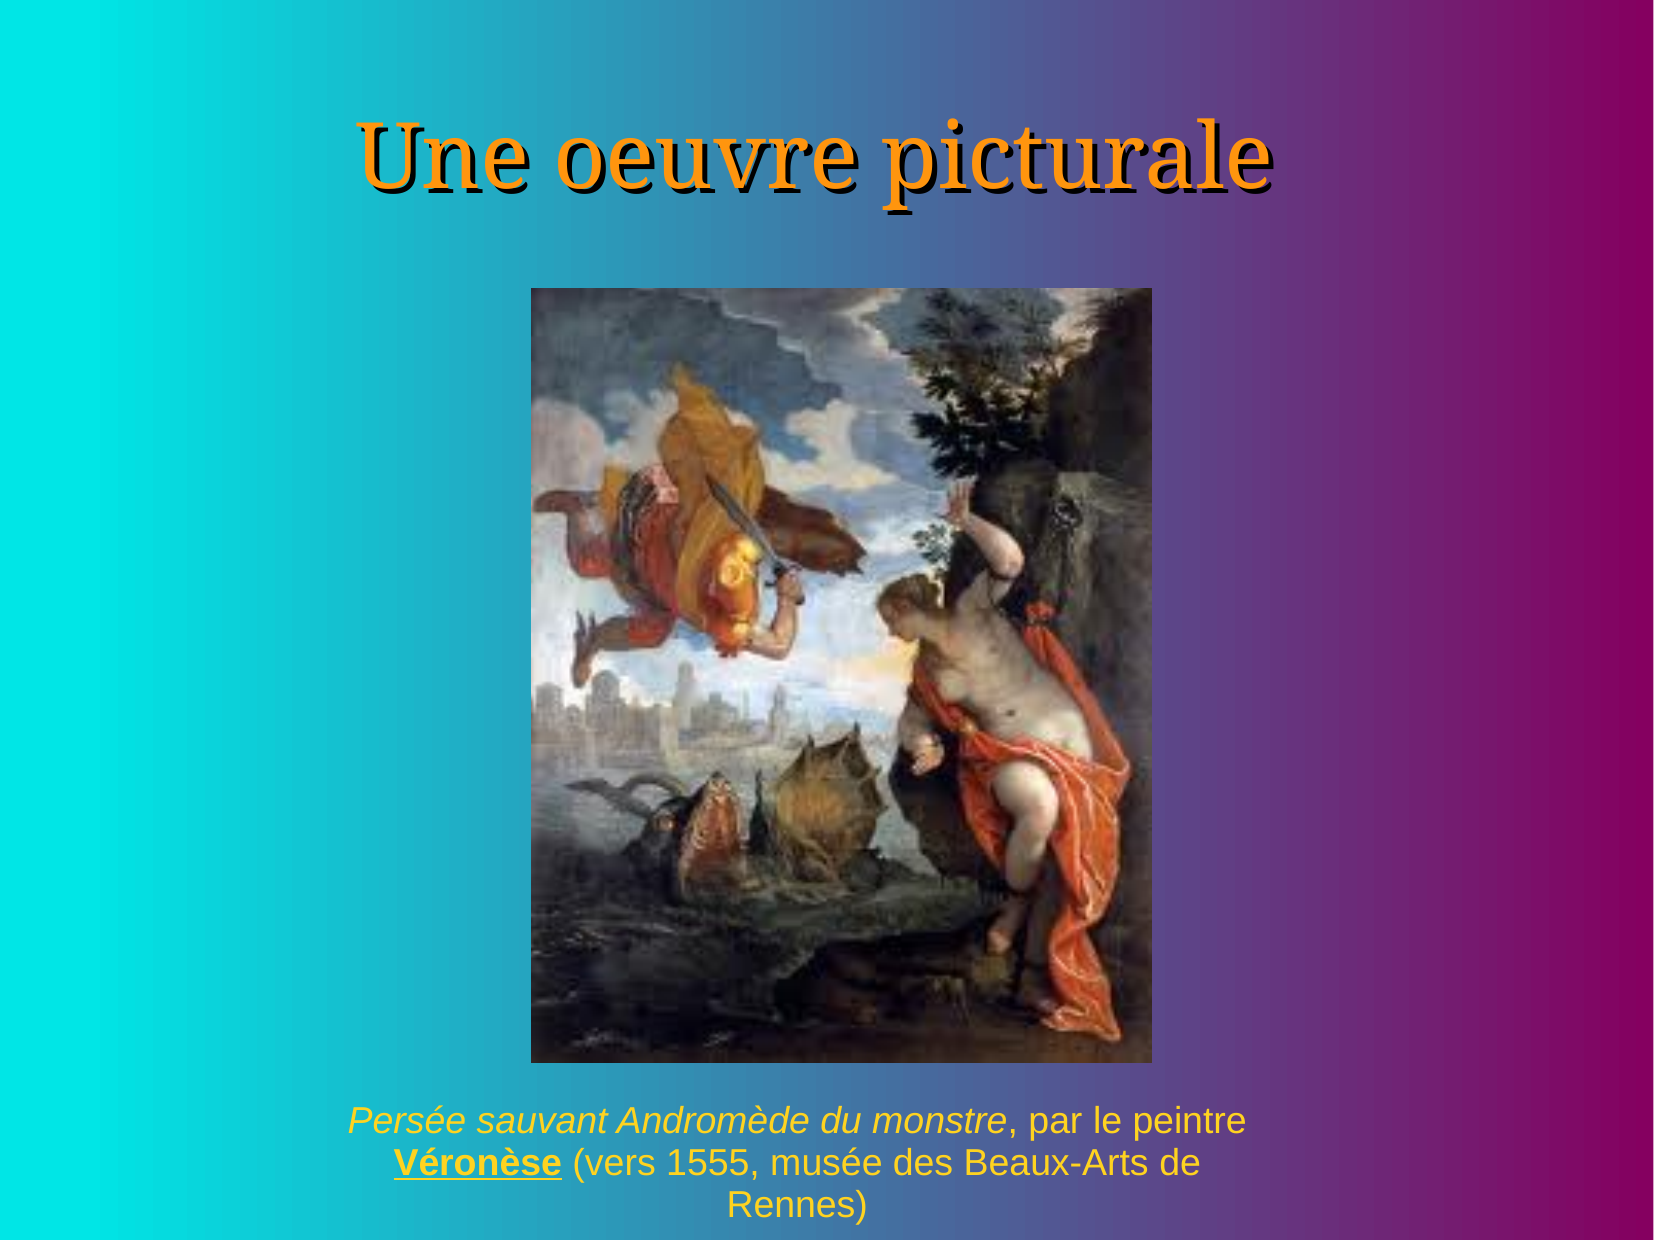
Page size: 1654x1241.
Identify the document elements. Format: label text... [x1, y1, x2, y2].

text_box Persée sauvant Andromède du monstre, par le peintre Véronèse (vers 1555, musée des Beaux-Arts de Rennes) [324, 1092, 1270, 1234]
title Une oeuvre picturale [82, 49, 1571, 257]
picture [531, 288, 1152, 1063]
